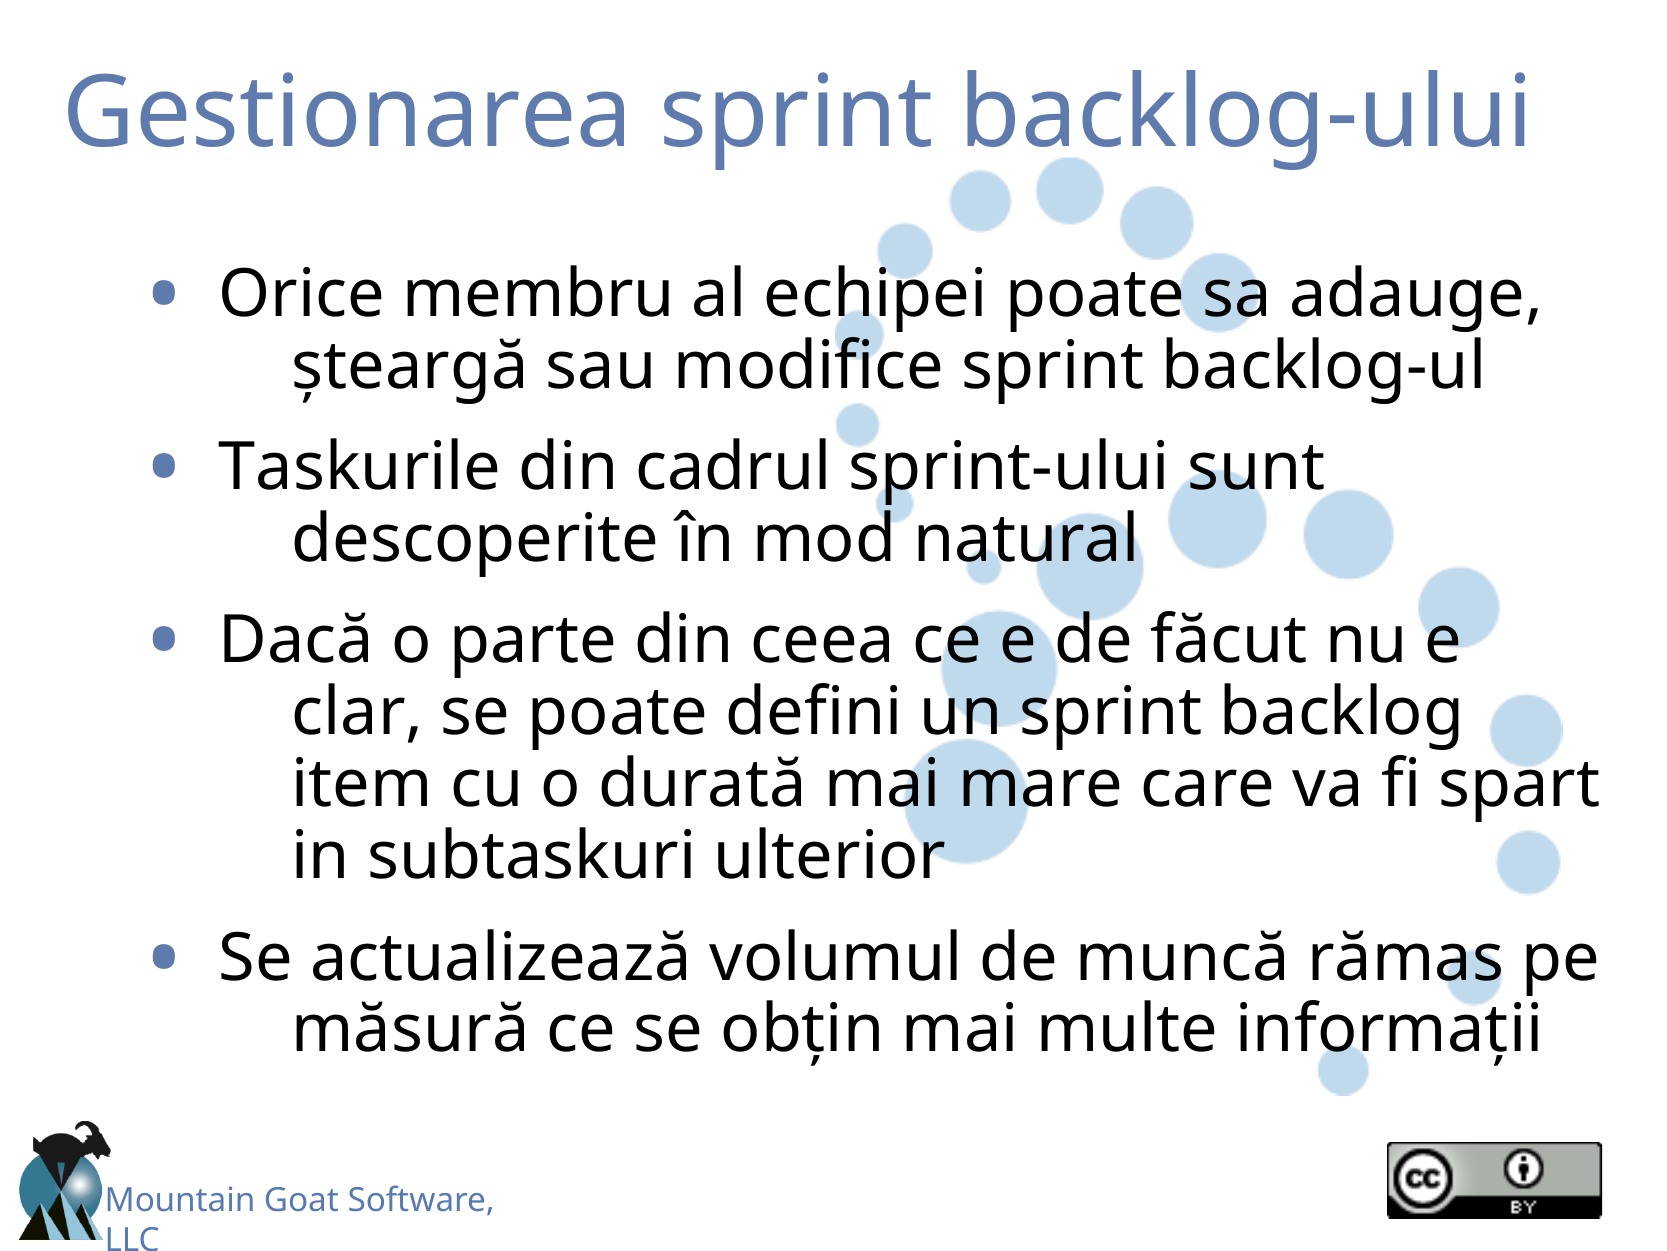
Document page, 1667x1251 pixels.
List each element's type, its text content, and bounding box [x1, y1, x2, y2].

list Orice membru al echipei poate sa adauge, șteargă sau modifice sprint backlog-ul Taskurile din cadrul sprint-ului sunt descoperite în mod natural Dacă o parte din ceea ce e de făcut nu e clar, se poate defini un sprint backlog item cu o durată mai mare care va fi spart in subtaskuri ulterior Se actualizează volumul de muncă rămas pe măsură ce se obțin mai multe informații [56, 252, 1609, 1117]
title Gestionarea sprint backlog-ului [56, 18, 1609, 194]
